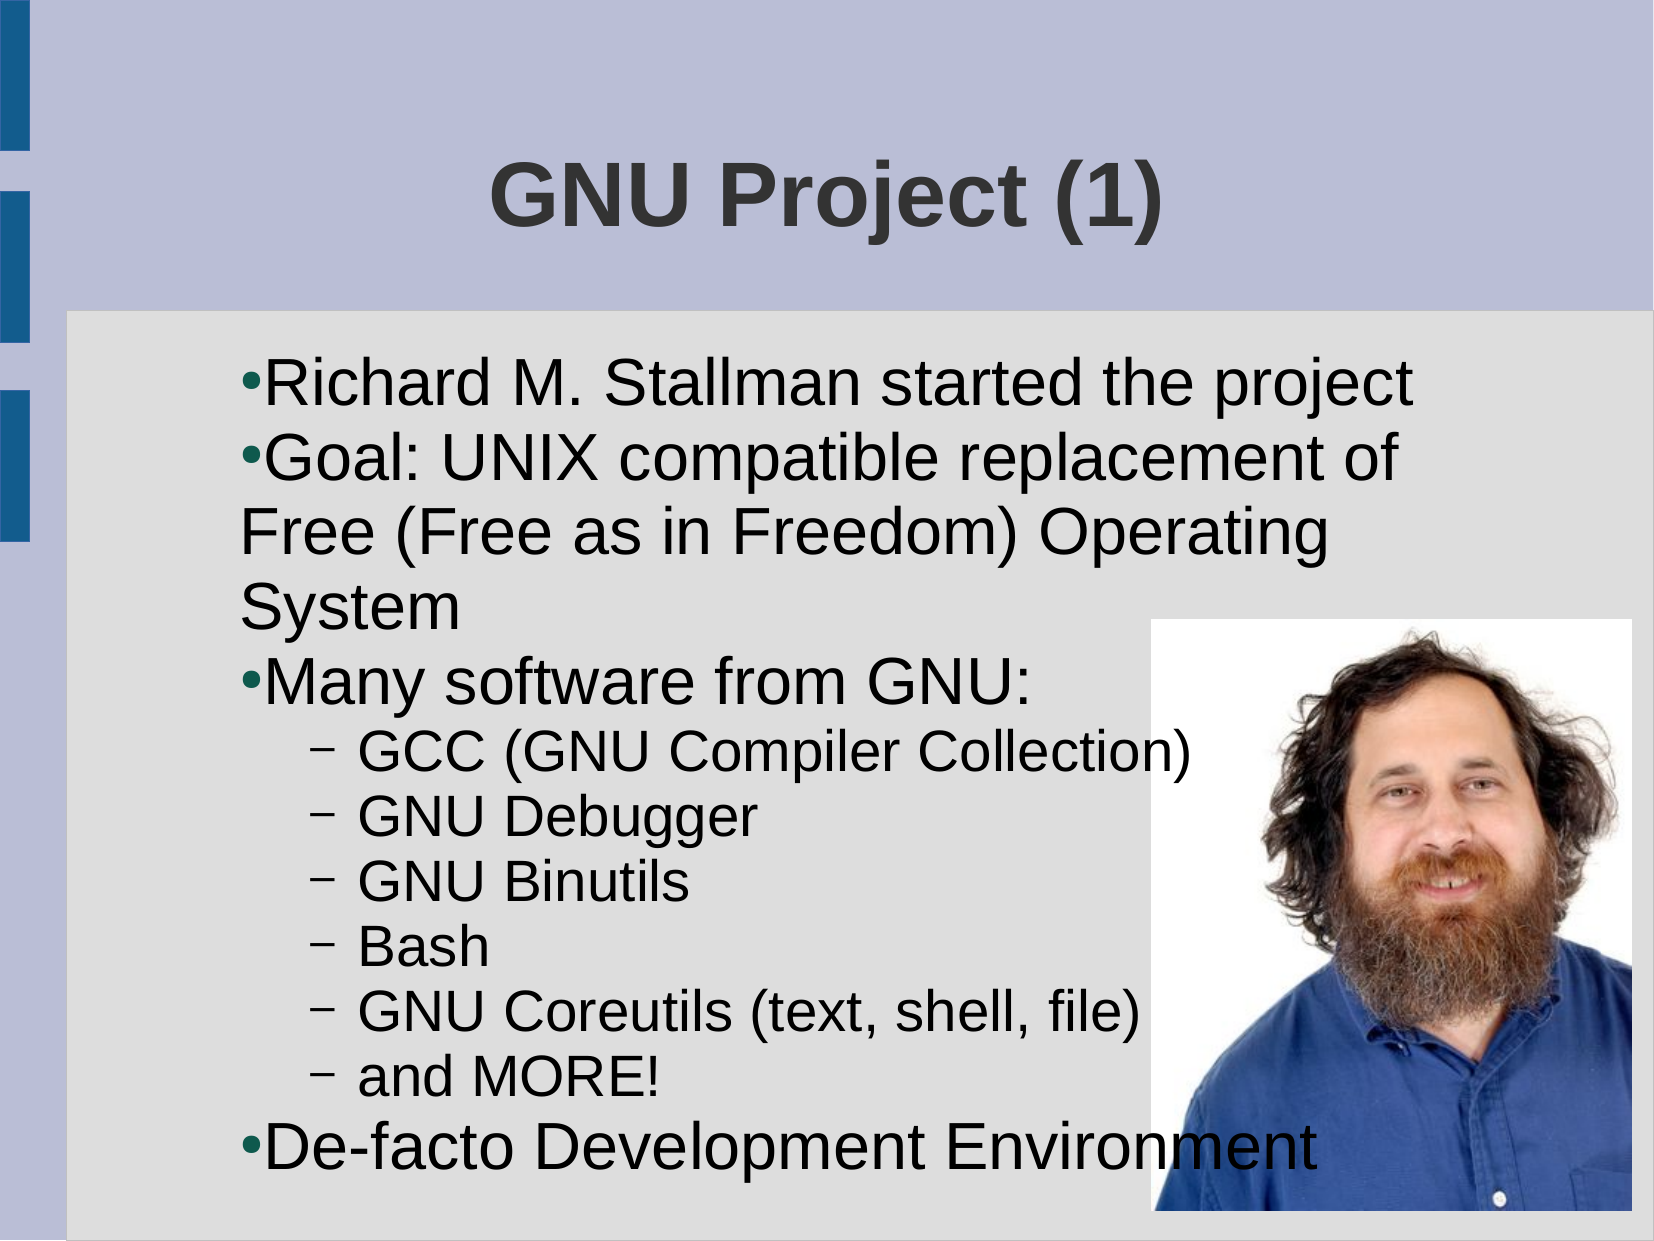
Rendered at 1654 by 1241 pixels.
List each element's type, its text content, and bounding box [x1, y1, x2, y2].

list Richard M. Stallman started the project Goal: UNIX compatible replacement of Free (Free as in Freedom) Operating System Many software from GNU: GCC (GNU Compiler Collection) GNU Debugger GNU Binutils Bash GNU Coreutils (text, shell, file) and MORE! De-facto Development Environment [121, 344, 1534, 1127]
picture [1151, 619, 1632, 1211]
title GNU Project (1) [121, 91, 1534, 299]
